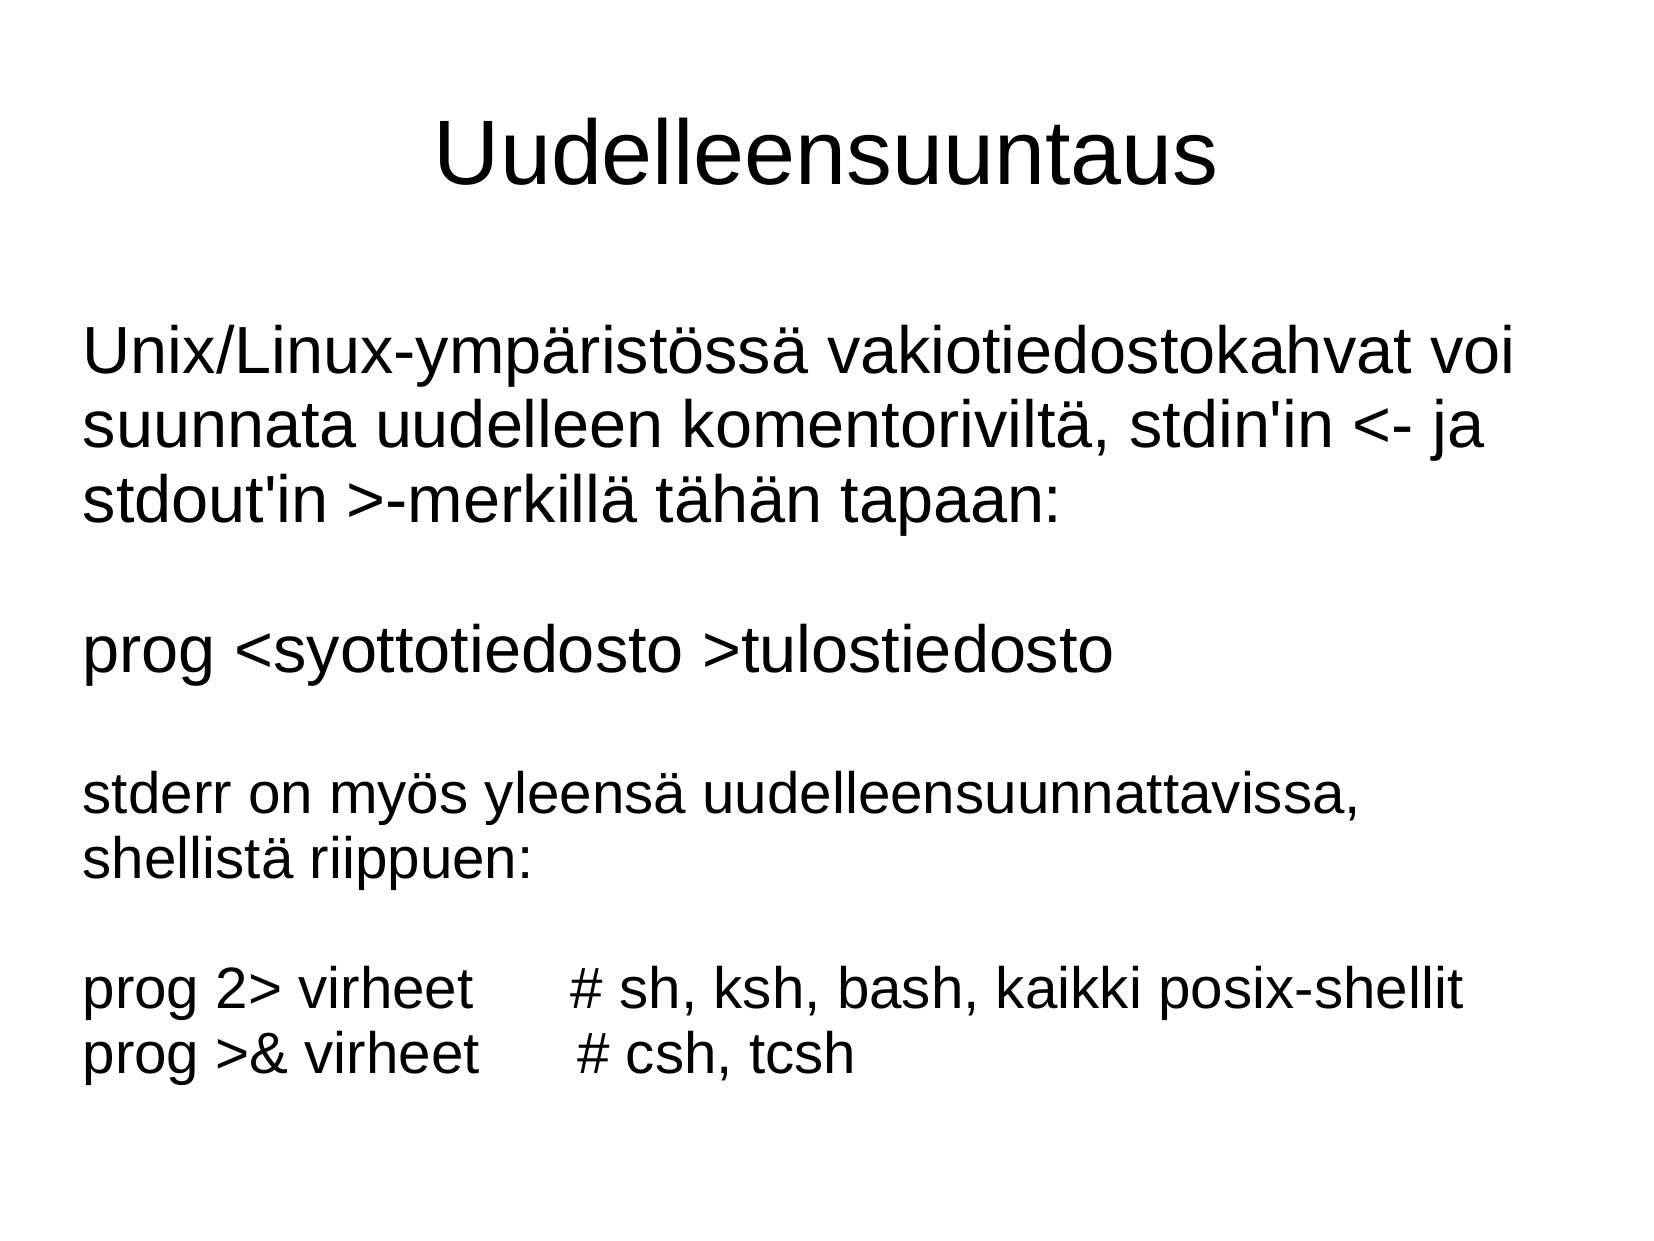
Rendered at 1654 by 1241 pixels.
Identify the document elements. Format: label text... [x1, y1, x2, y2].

subtitle Unix/Linux-ympäristössä vakiotiedostokahvat voi suunnata uudelleen komentoriviltä, stdin'in <- ja stdout'in >-merkillä tähän tapaan: prog <syottotiedosto >tulostiedosto stderr on myös yleensä uudelleensuunnattavissa, shellistä riippuen: prog 2> virheet # sh, ksh, bash, kaikki posix-shellit prog >& virheet # csh, tcsh [82, 297, 1571, 1102]
title Uudelleensuuntaus [82, 56, 1571, 250]
